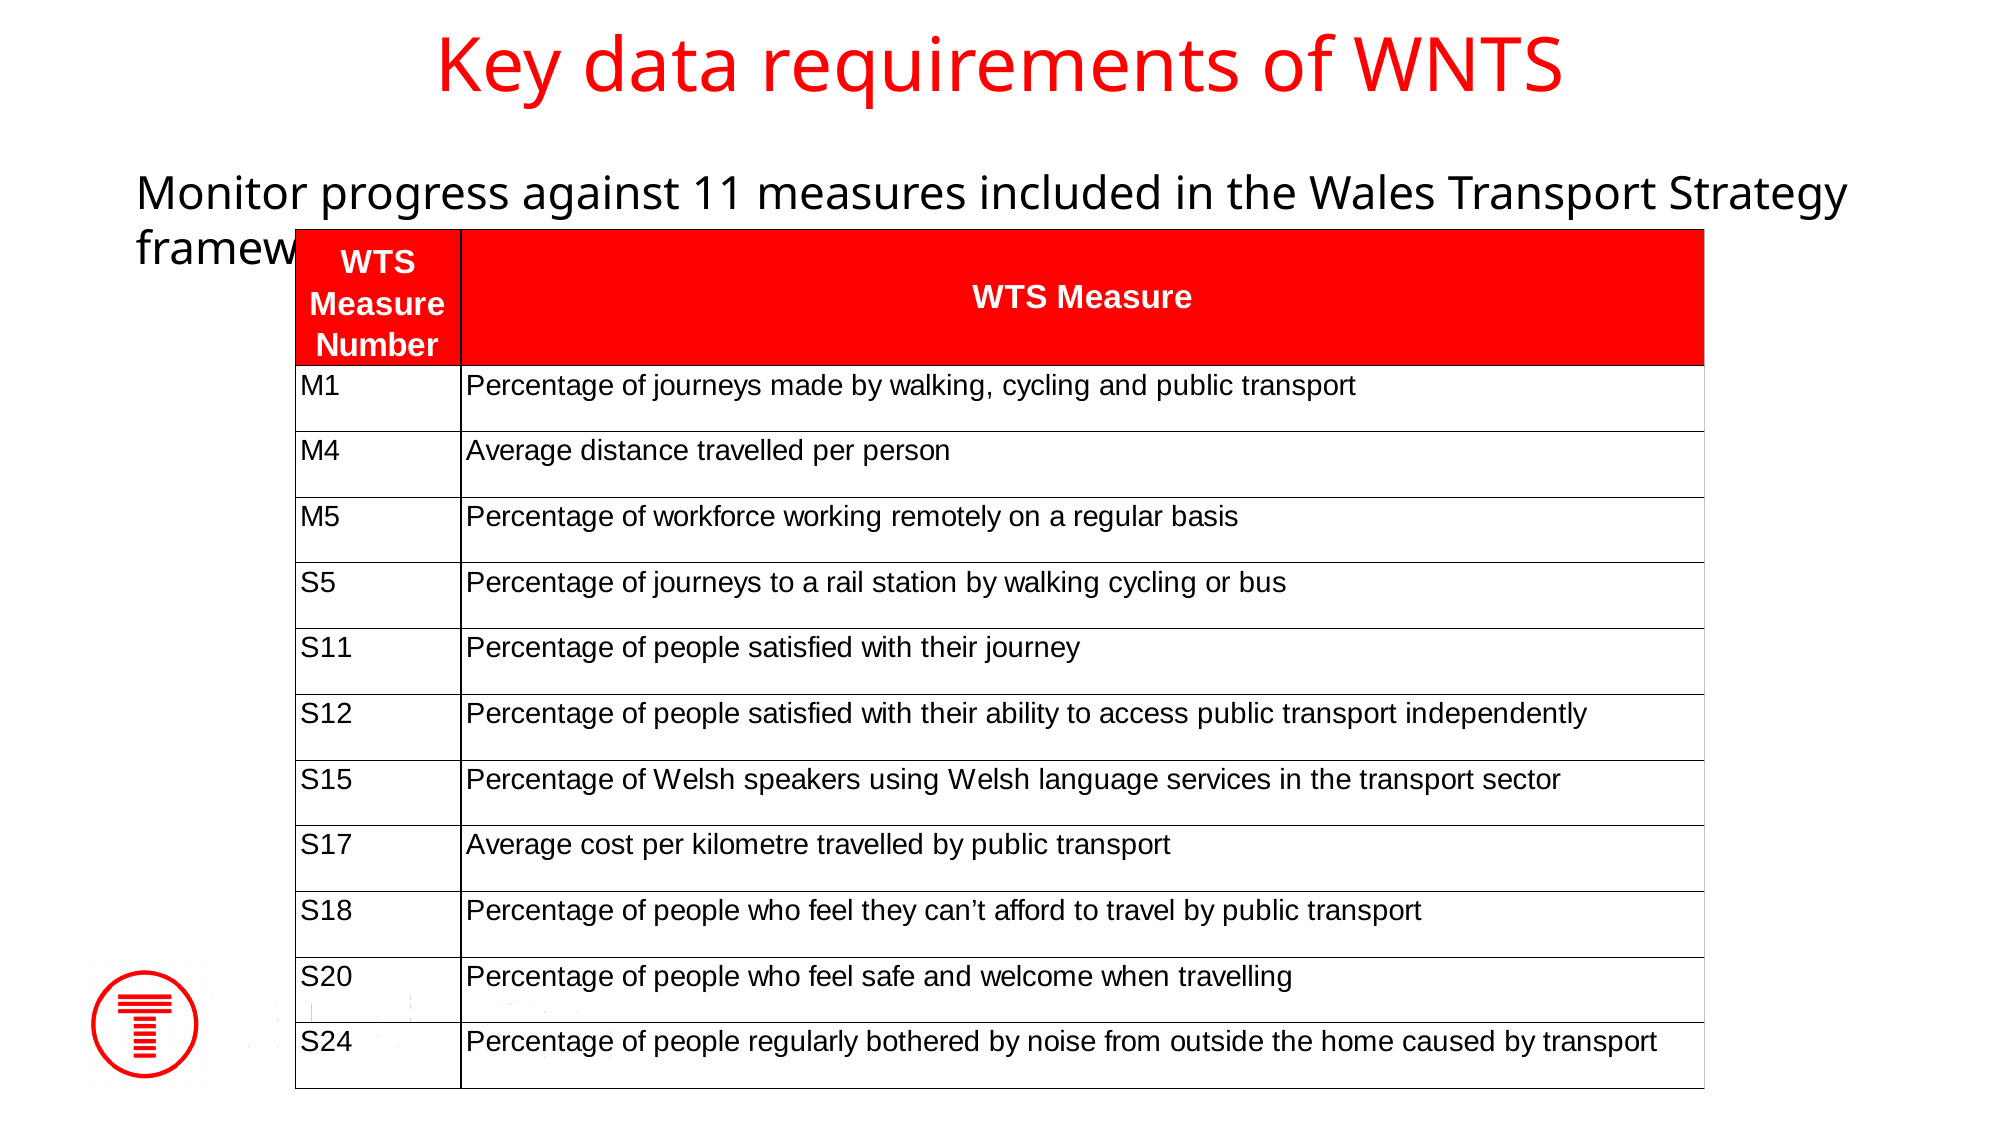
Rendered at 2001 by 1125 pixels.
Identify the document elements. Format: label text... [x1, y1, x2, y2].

text_box Key data requirements of WNTS [43, 25, 1958, 110]
text_box Monitor progress against 11 measures included in the Wales Transport Strategy framework: [120, 155, 1973, 520]
picture [294, 228, 1706, 1090]
